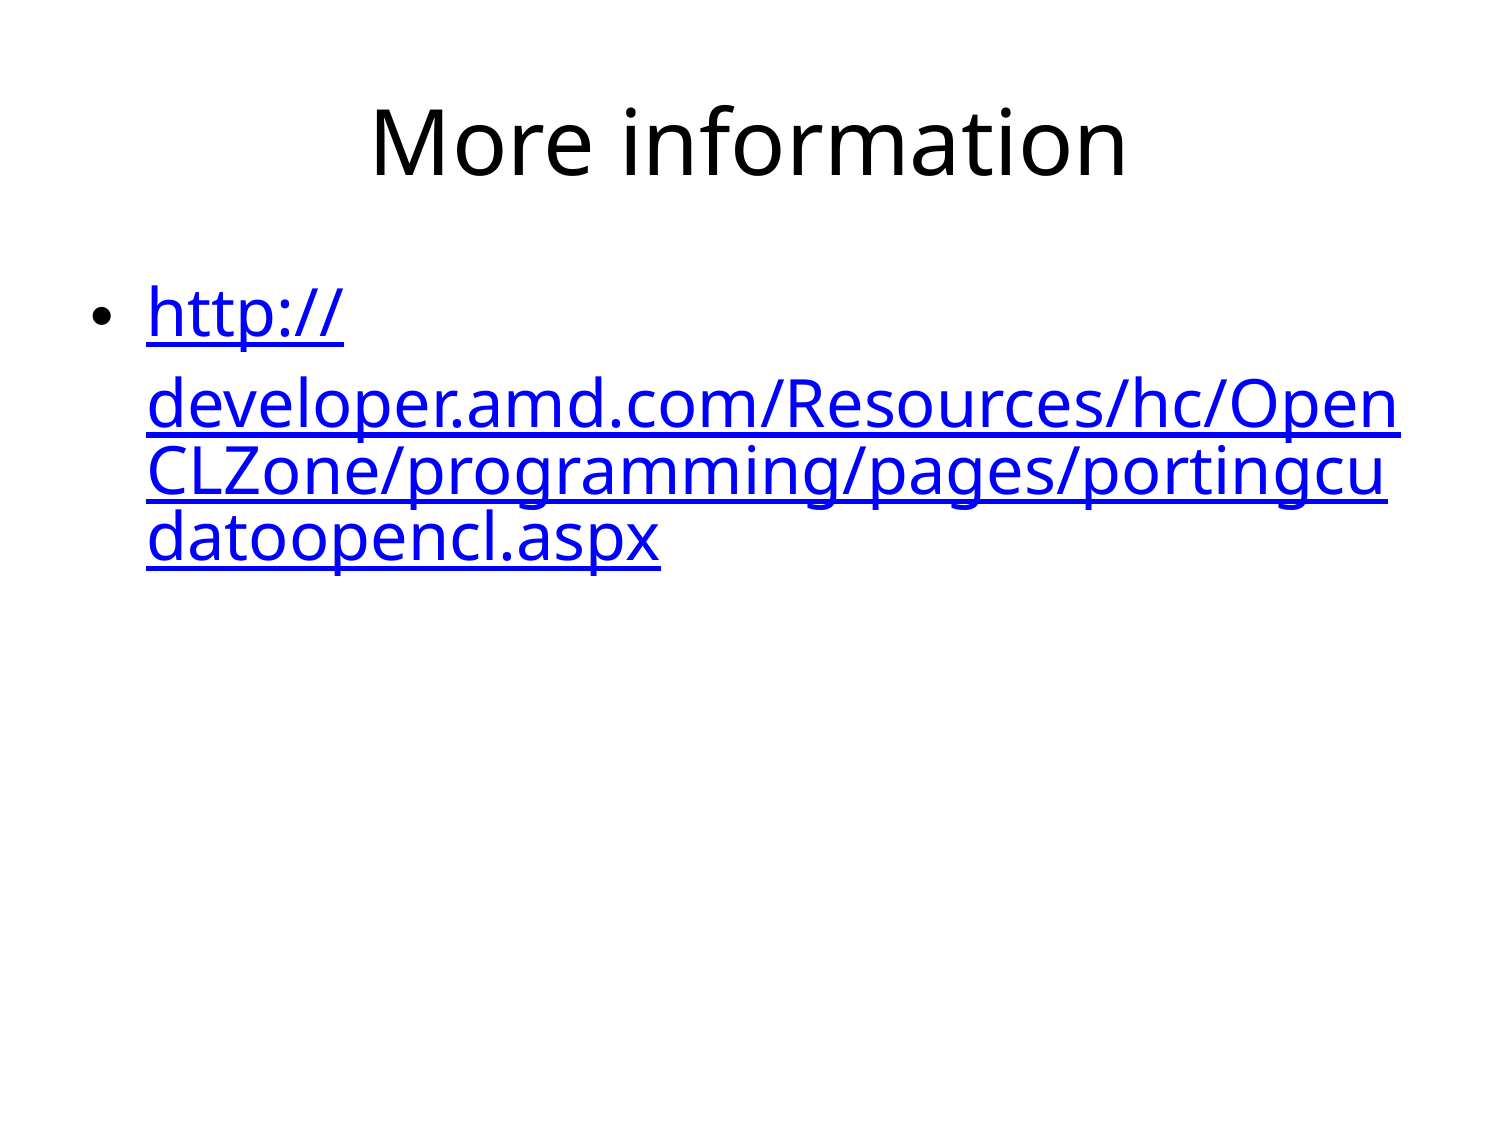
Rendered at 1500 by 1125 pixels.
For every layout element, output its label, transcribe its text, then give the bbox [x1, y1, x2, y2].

list http://developer.amd.com/Resources/hc/OpenCLZone/programming/pages/portingcudatoopencl.aspx [75, 262, 1425, 1005]
title More information [75, 45, 1425, 233]
